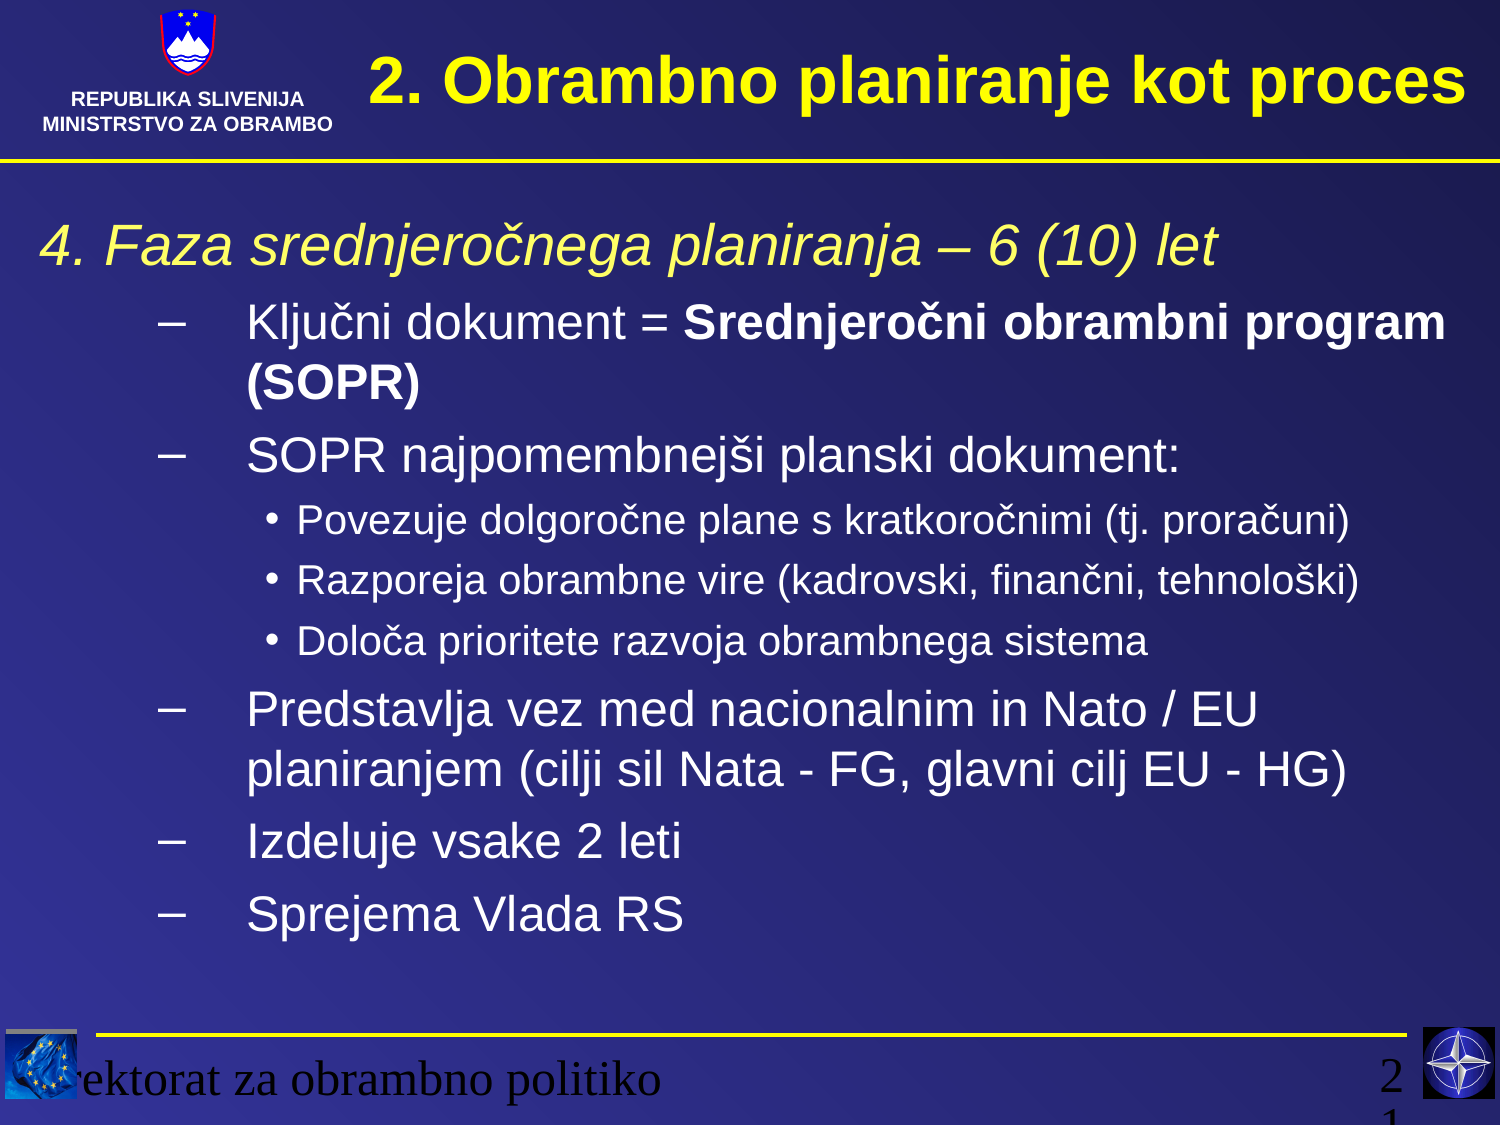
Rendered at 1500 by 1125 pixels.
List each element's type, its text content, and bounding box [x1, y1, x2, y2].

title 2. Obrambno planiranje kot proces [348, 29, 1489, 125]
list 4. Faza srednjeročnega planiranja – 6 (10) let Ključni dokument = Srednjeročni obrambni program (SOPR) SOPR najpomembnejši planski dokument: Povezuje dolgoročne plane s kratkoročnimi (tj. proračuni) Razporeja obrambne vire (kadrovski, finančni, tehnološki) Določa prioritete razvoja obrambnega sistema Predstavlja vez med nacionalnim in Nato / EU planiranjem (cilji sil Nata - FG, glavni cilj EU - HG) Izdeluje vsake 2 leti Sprejema Vlada RS [24, 199, 1476, 1051]
